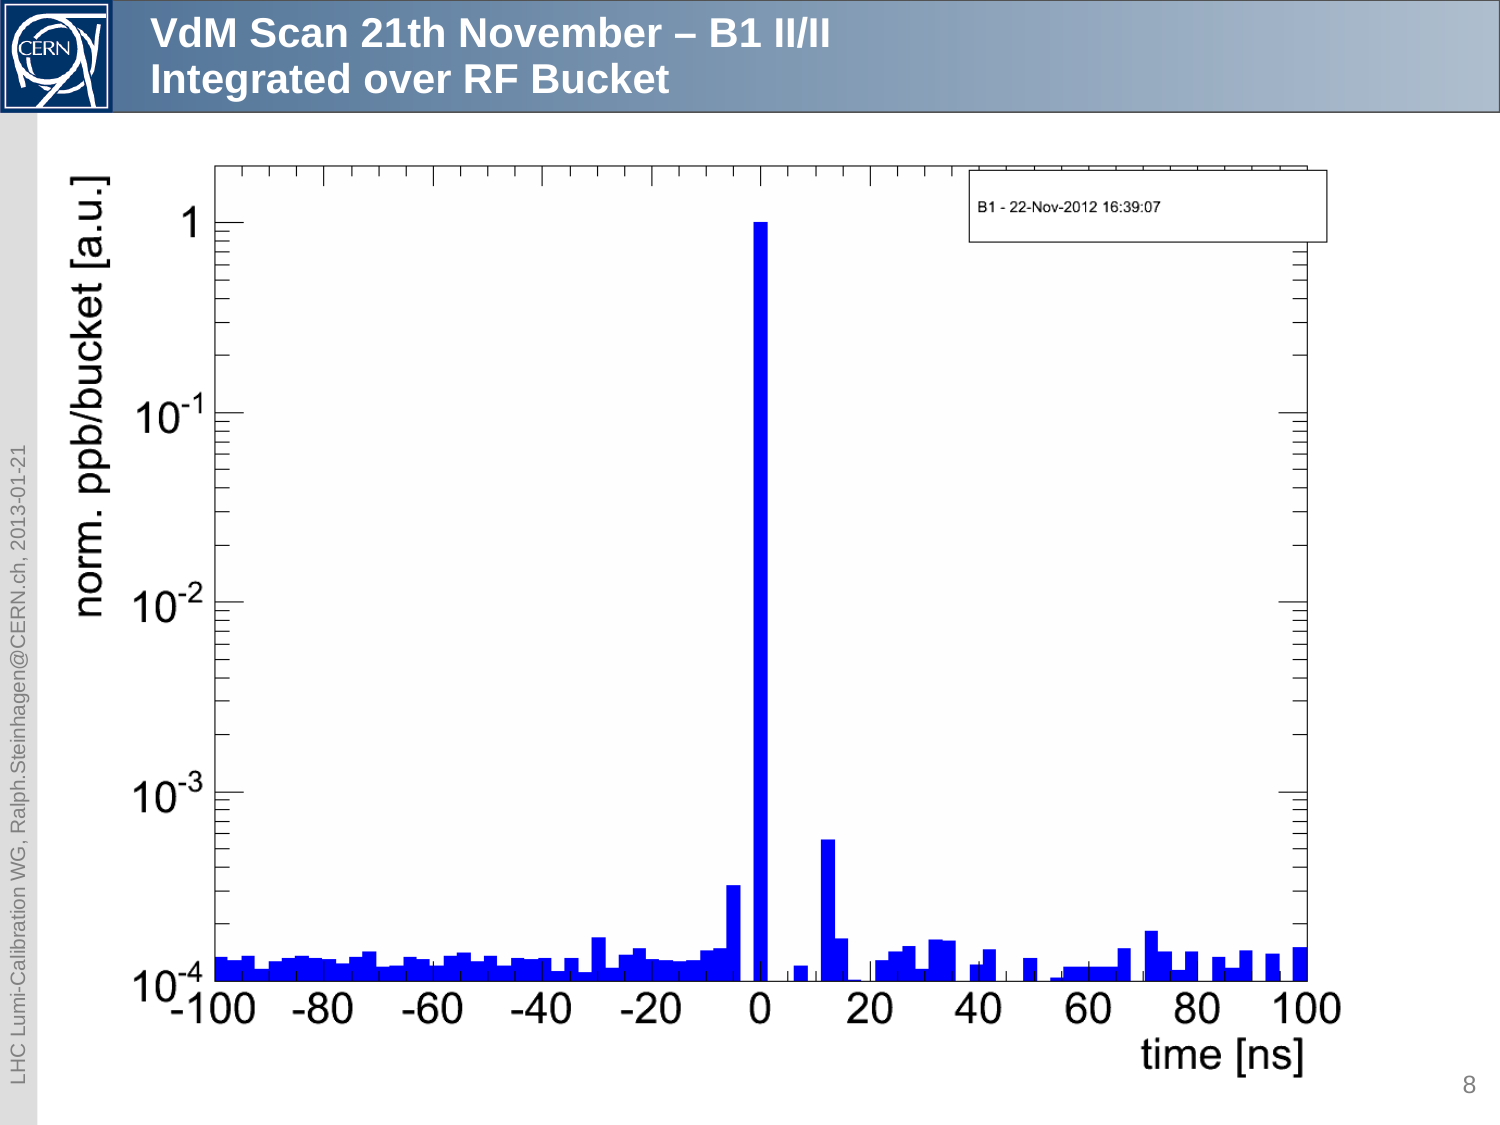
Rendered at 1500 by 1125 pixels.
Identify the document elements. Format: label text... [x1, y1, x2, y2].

picture [59, 147, 1359, 1095]
title VdM Scan 21th November – B1 II/II Integrated over RF Bucket [150, 0, 1201, 113]
picture [0, 0, 113, 113]
